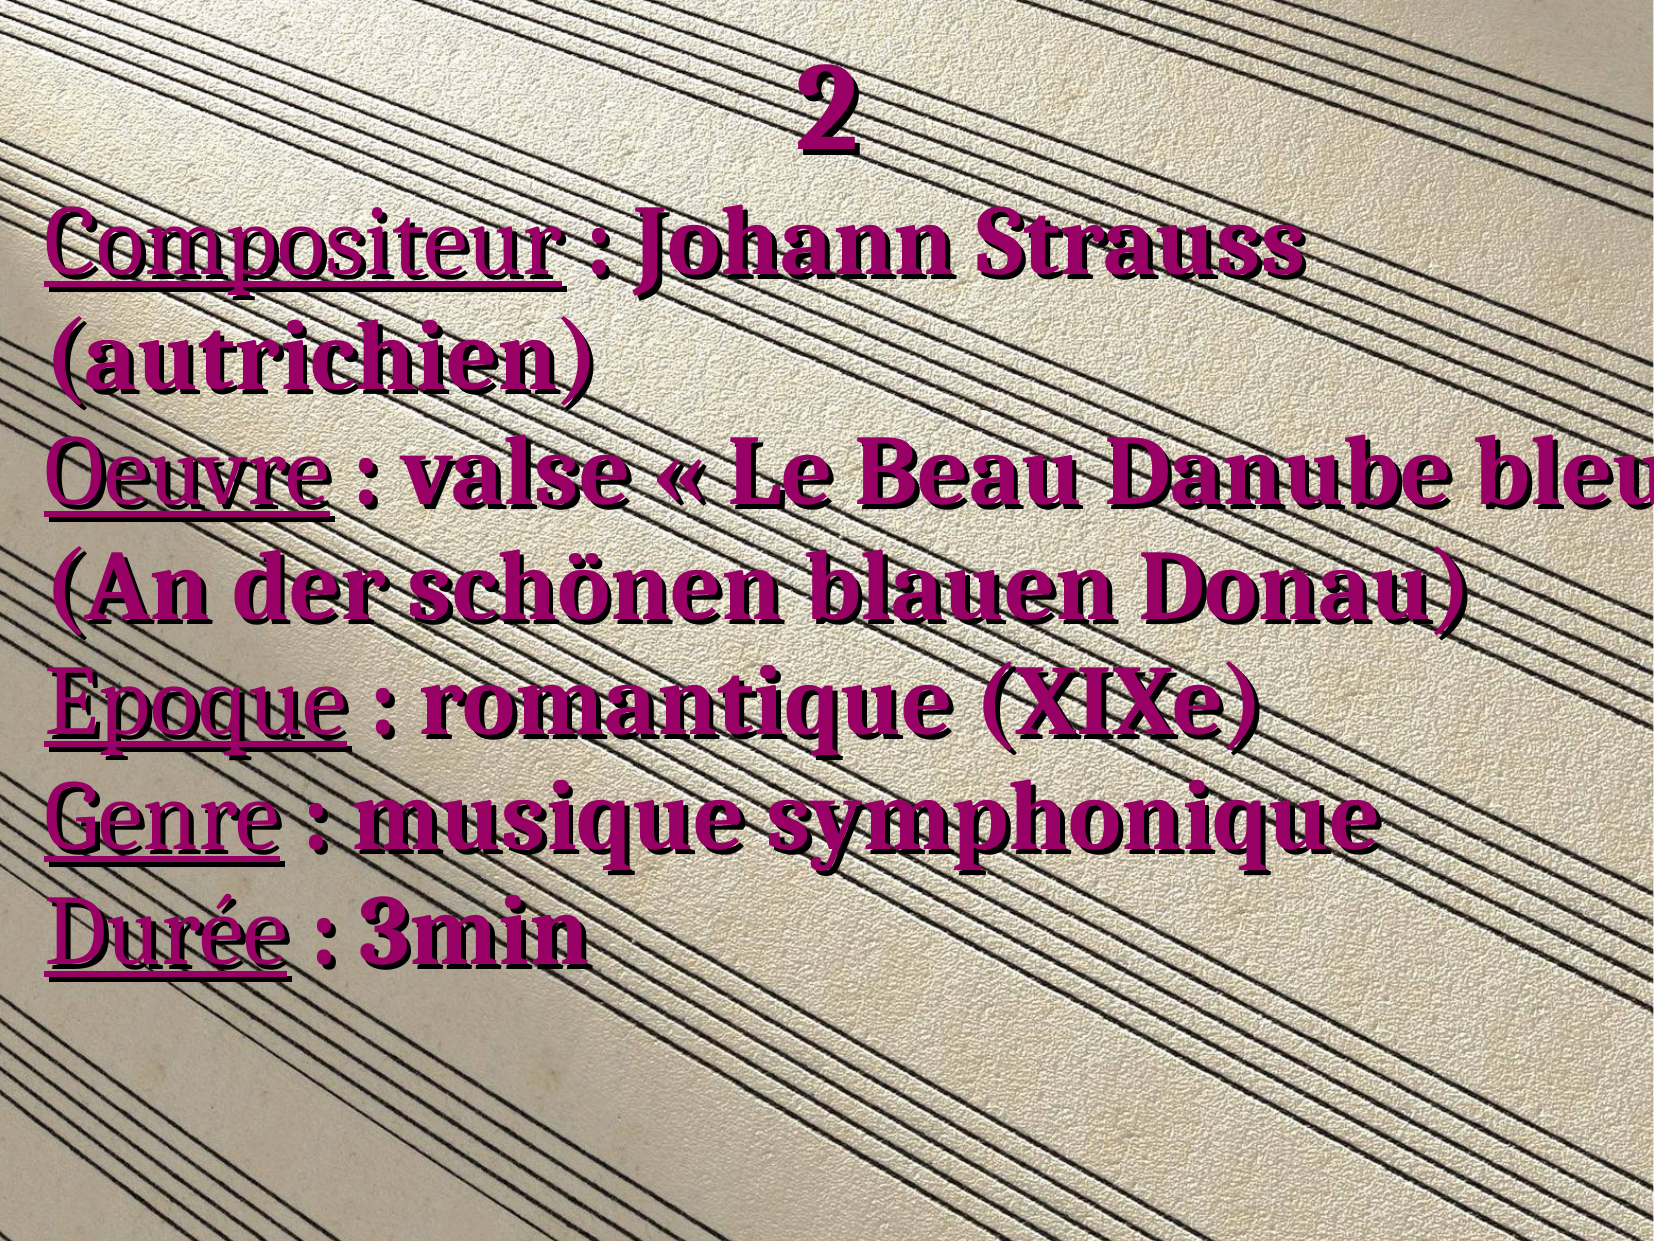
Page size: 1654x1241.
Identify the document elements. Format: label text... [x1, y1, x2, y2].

text_box Compositeur : Johann Strauss (autrichien) Oeuvre : valse « Le Beau Danube bleu“ (An der schönen blauen Donau) Epoque : romantique (XIXe) Genre : musique symphonique Durée : 3min [29, 177, 1654, 1241]
picture [0, 0, 1654, 1241]
text_box 2 [442, 29, 1211, 384]
